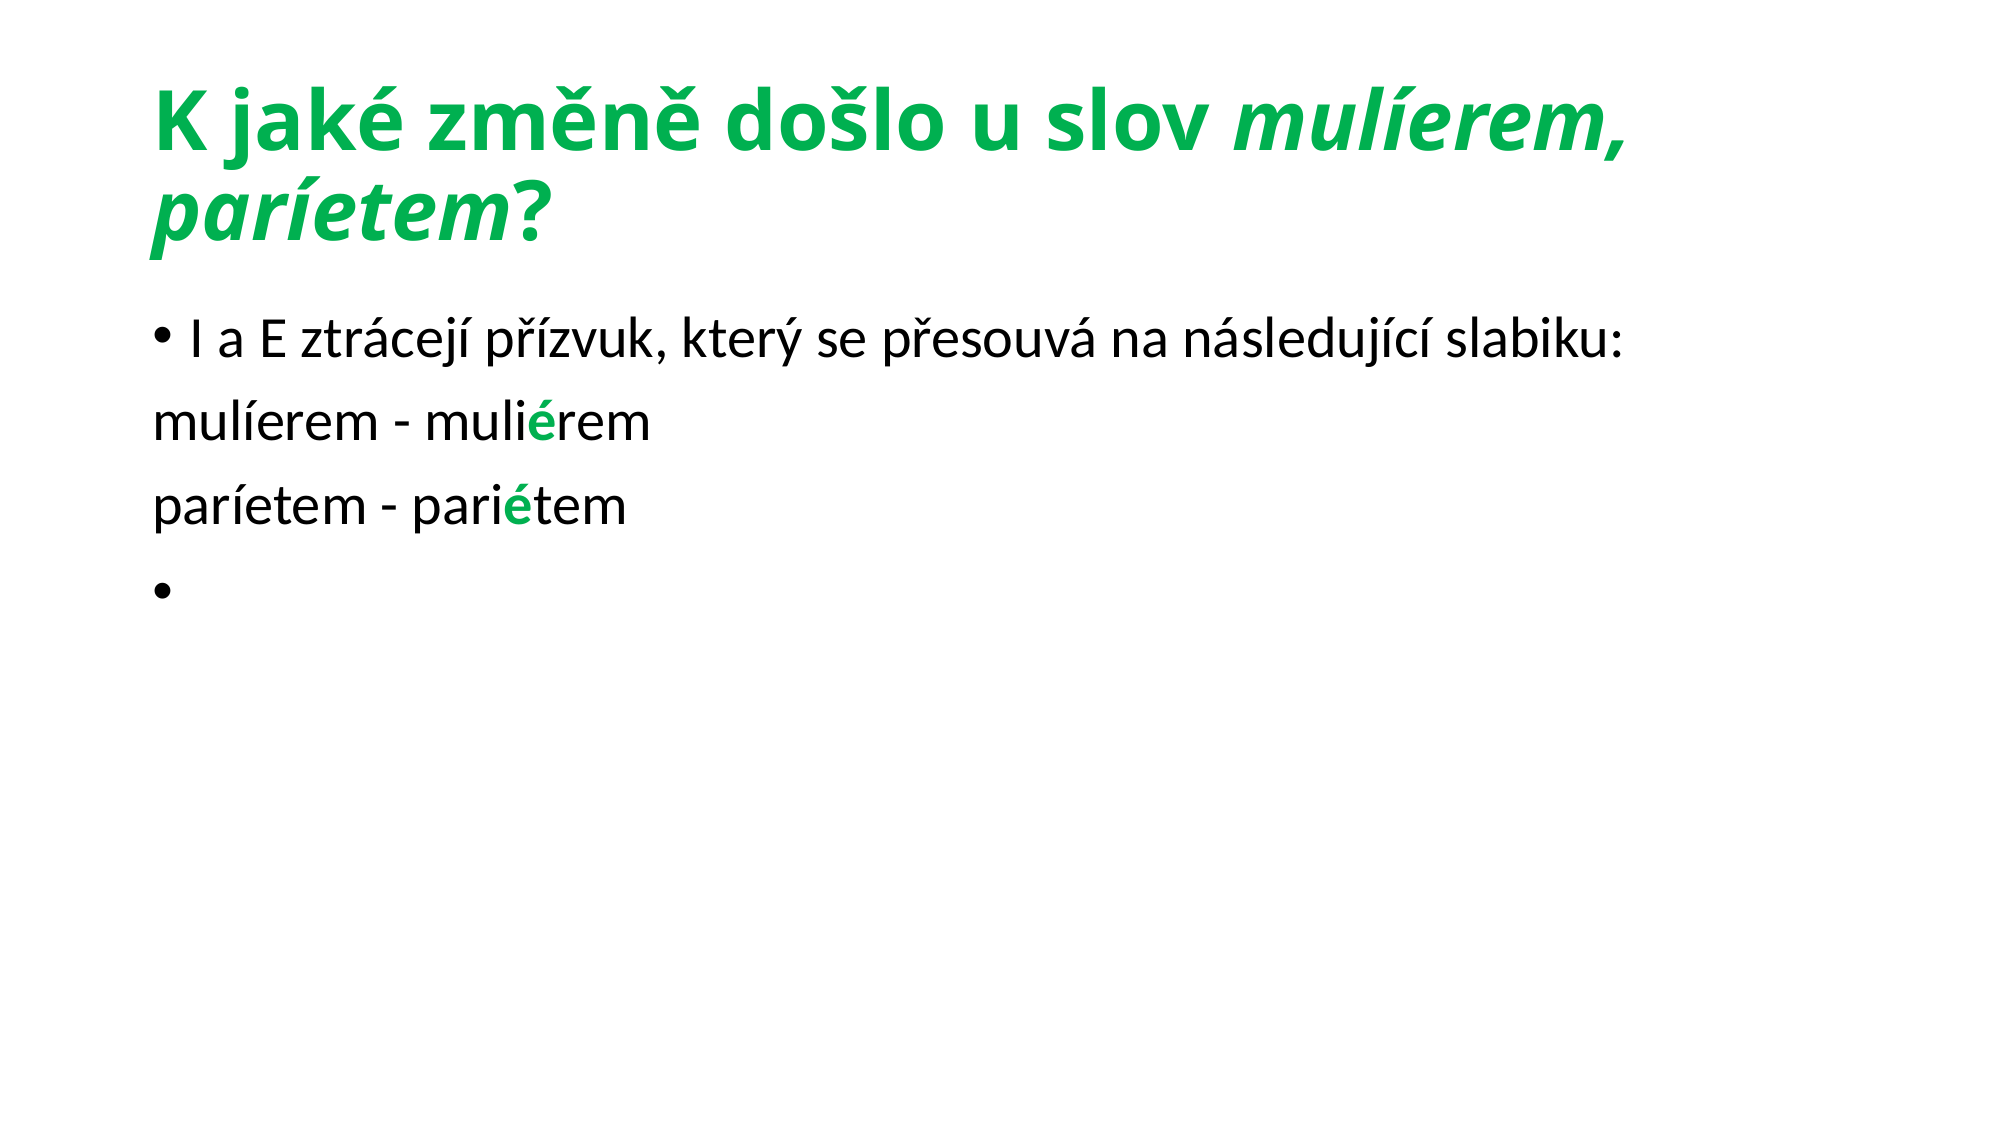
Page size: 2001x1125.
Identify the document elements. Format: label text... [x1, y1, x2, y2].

list I a E ztrácejí přízvuk, který se přesouvá na následující slabiku: mulíerem - muliérem paríetem - pariétem [137, 299, 1863, 1014]
title K jaké změně došlo u slov mulíerem, paríetem? [137, 59, 1863, 278]
